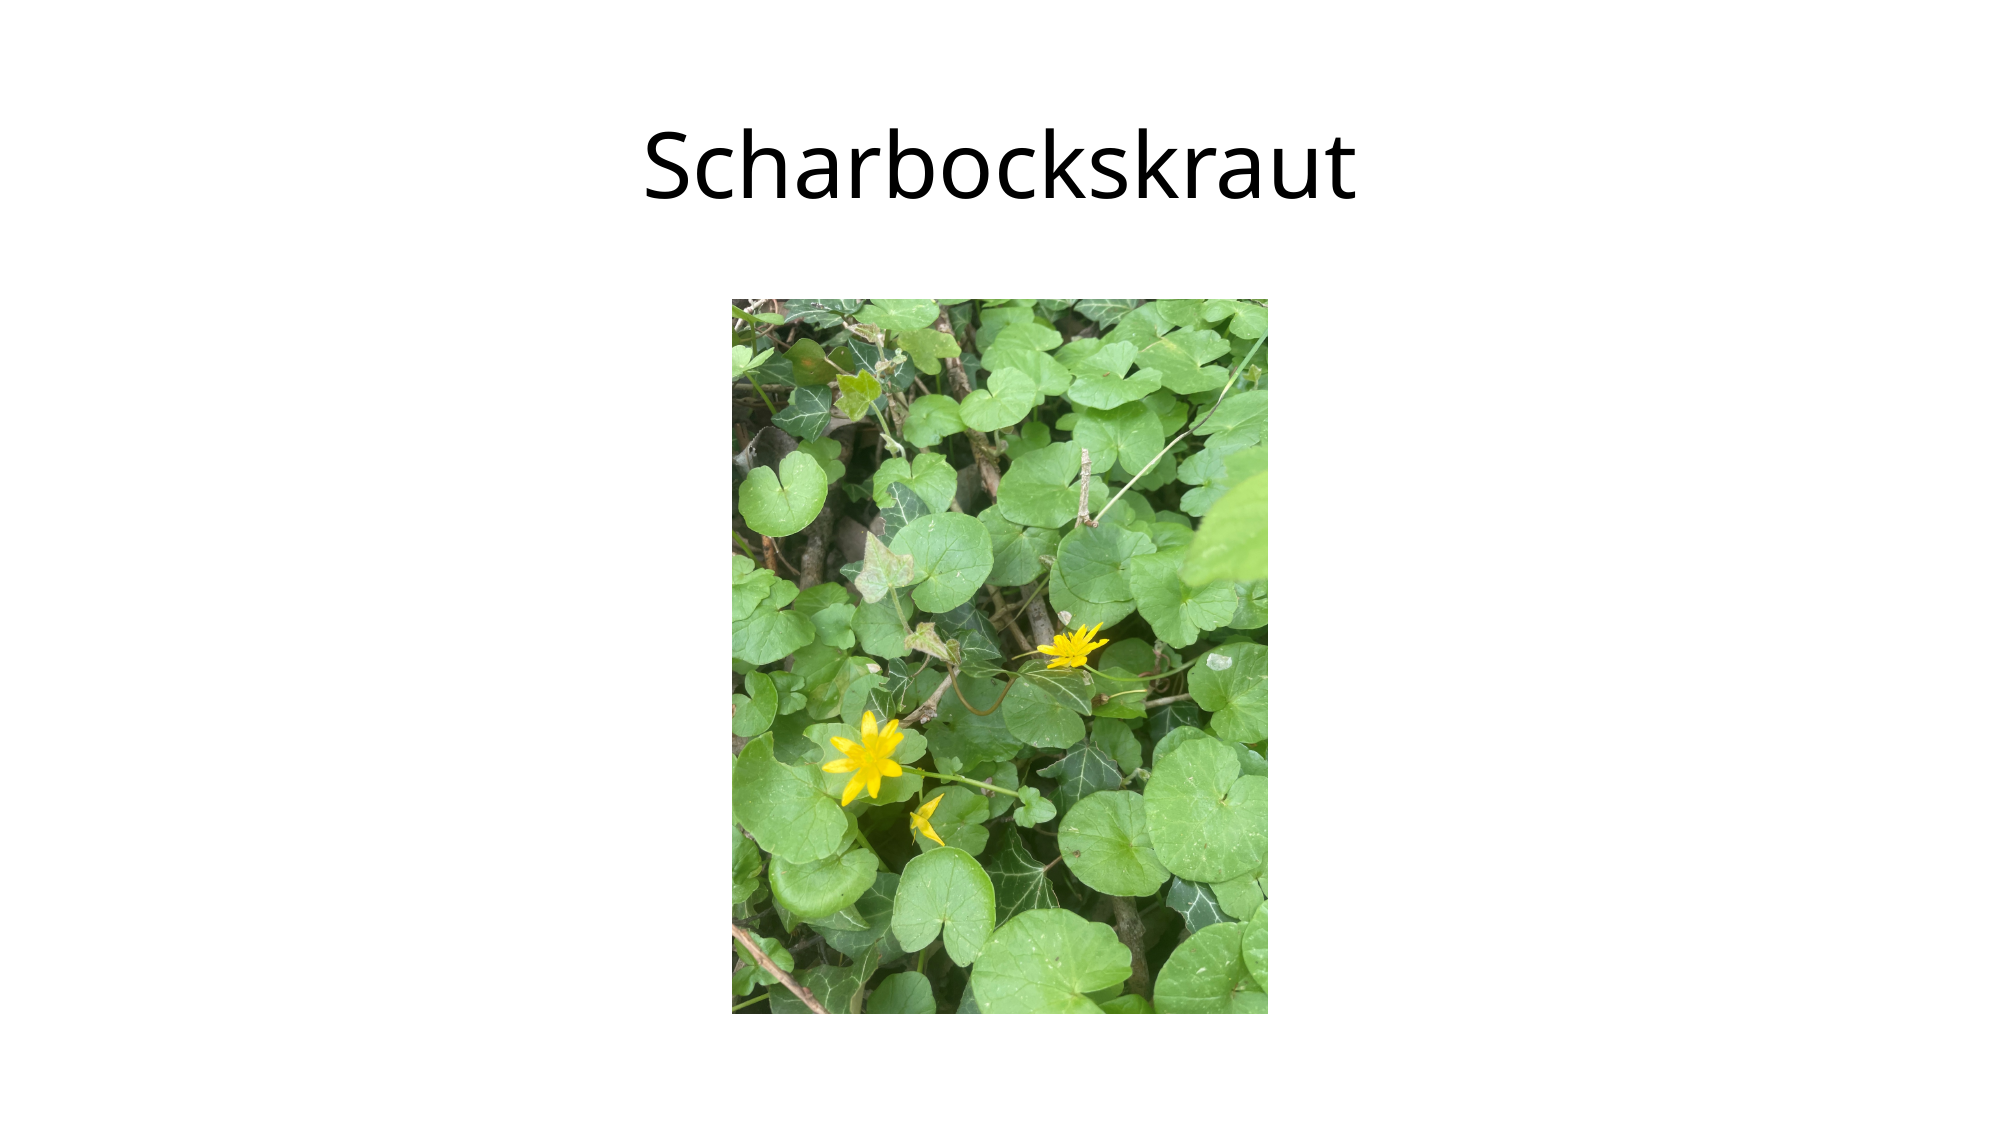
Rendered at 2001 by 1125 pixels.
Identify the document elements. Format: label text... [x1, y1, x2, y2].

picture [732, 299, 1268, 1014]
title Scharbockskraut [137, 59, 1863, 278]
